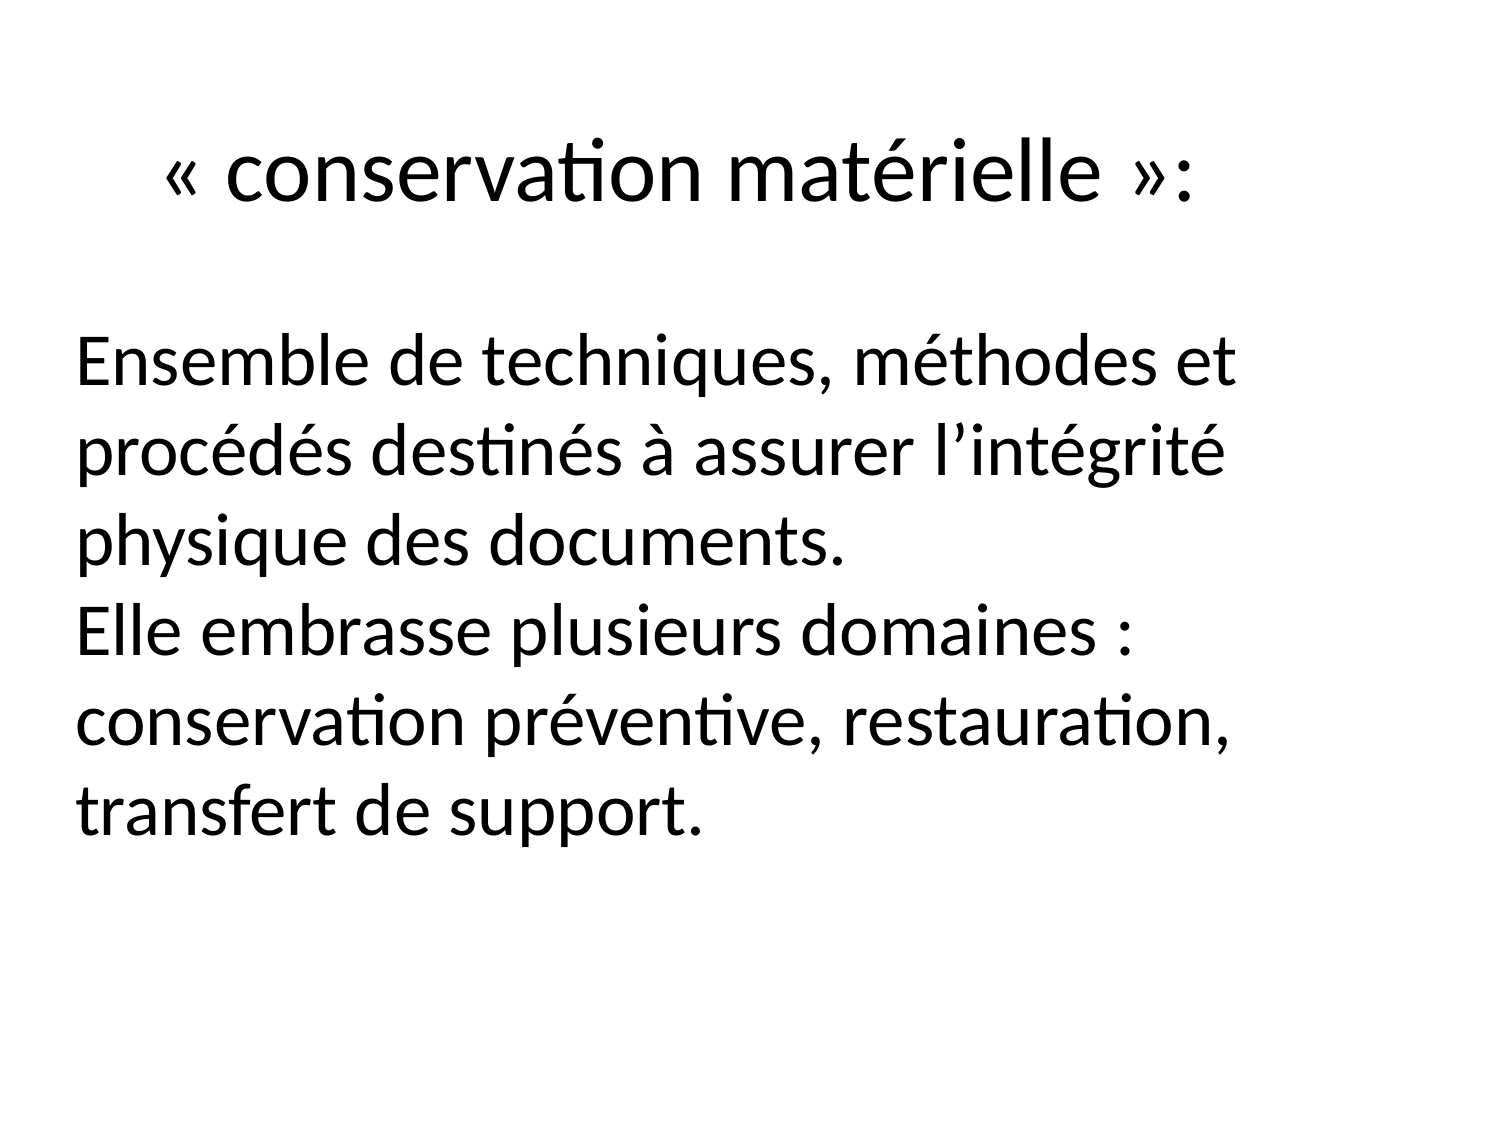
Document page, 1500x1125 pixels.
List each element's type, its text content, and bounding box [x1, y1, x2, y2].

subtitle « conservation matérielle »: Ensemble de techniques, méthodes et procédés destinés à assurer l’intégrité physique des documents. Elle embrasse plusieurs domaines : conservation préventive, restauration, transfert de support. [75, 44, 1425, 916]
